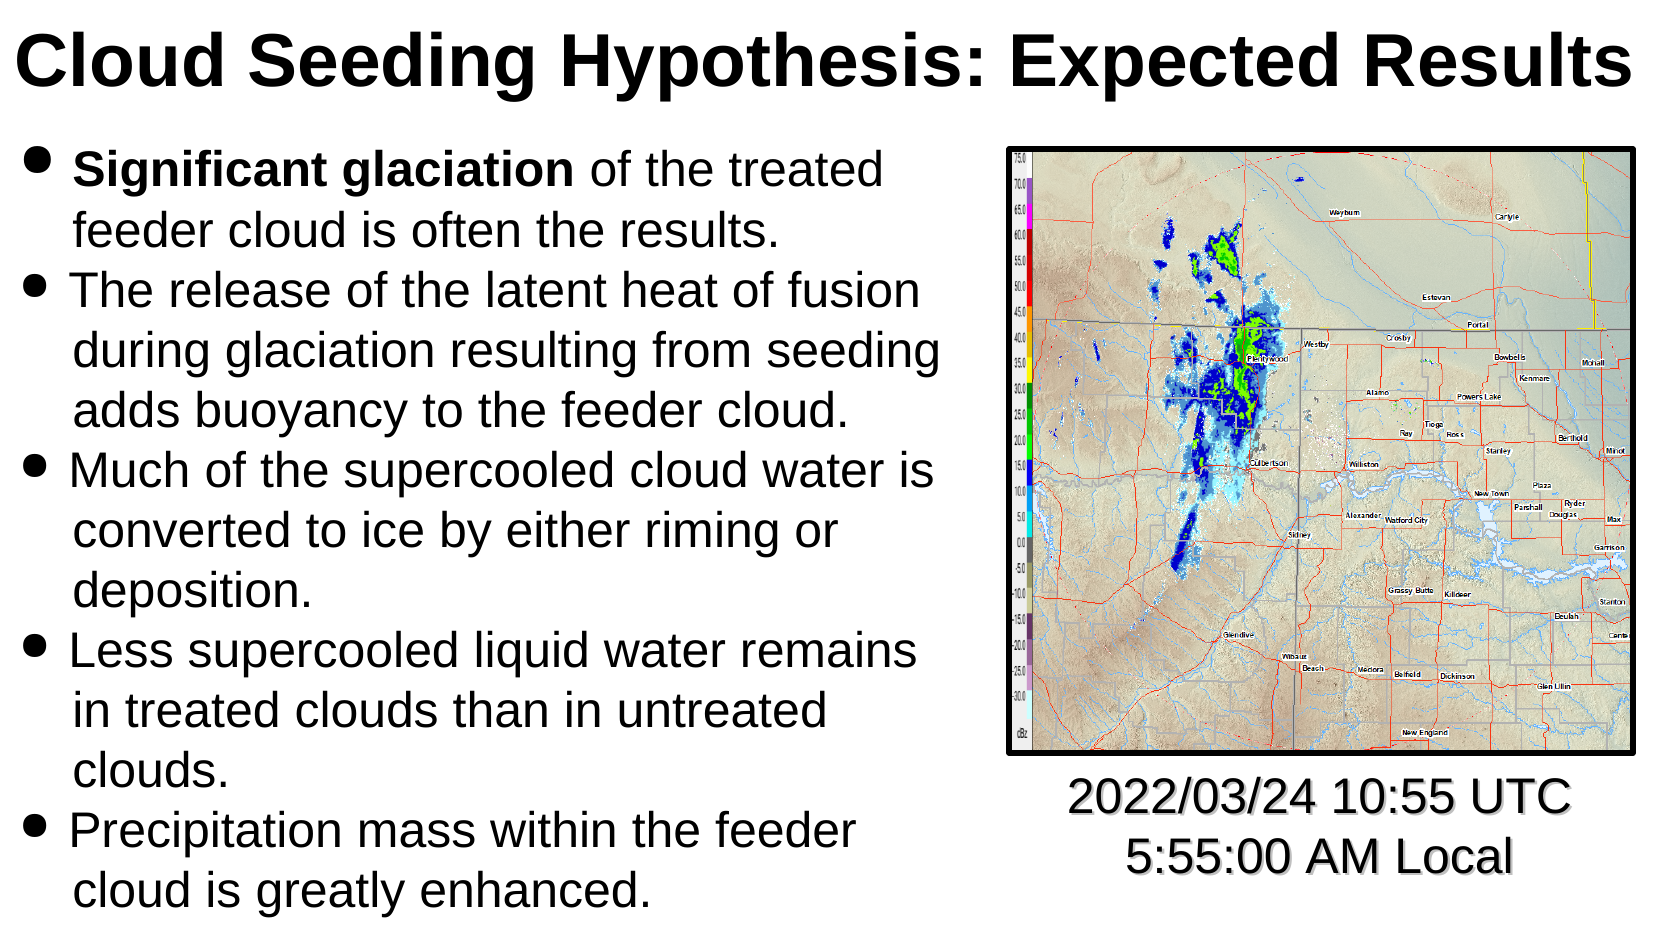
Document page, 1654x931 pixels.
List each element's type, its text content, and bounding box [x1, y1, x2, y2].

text_box 2022/03/24 10:55 UTC 5:55:00 AM Local [1000, 762, 1639, 901]
title Cloud Seeding Hypothesis: Expected Results [0, 5, 1654, 107]
picture [1012, 152, 1630, 751]
text_box Significant glaciation of the treated feeder cloud is often the results. The release of the latent heat of fusion during glaciation resulting from seeding adds buoyancy to the feeder cloud. Much of the supercooled cloud water is converted to ice by either riming or deposition. Less supercooled liquid water remains in treated clouds than in untreated clouds. Precipitation mass within the feeder cloud is greatly enhanced. [4, 120, 976, 926]
